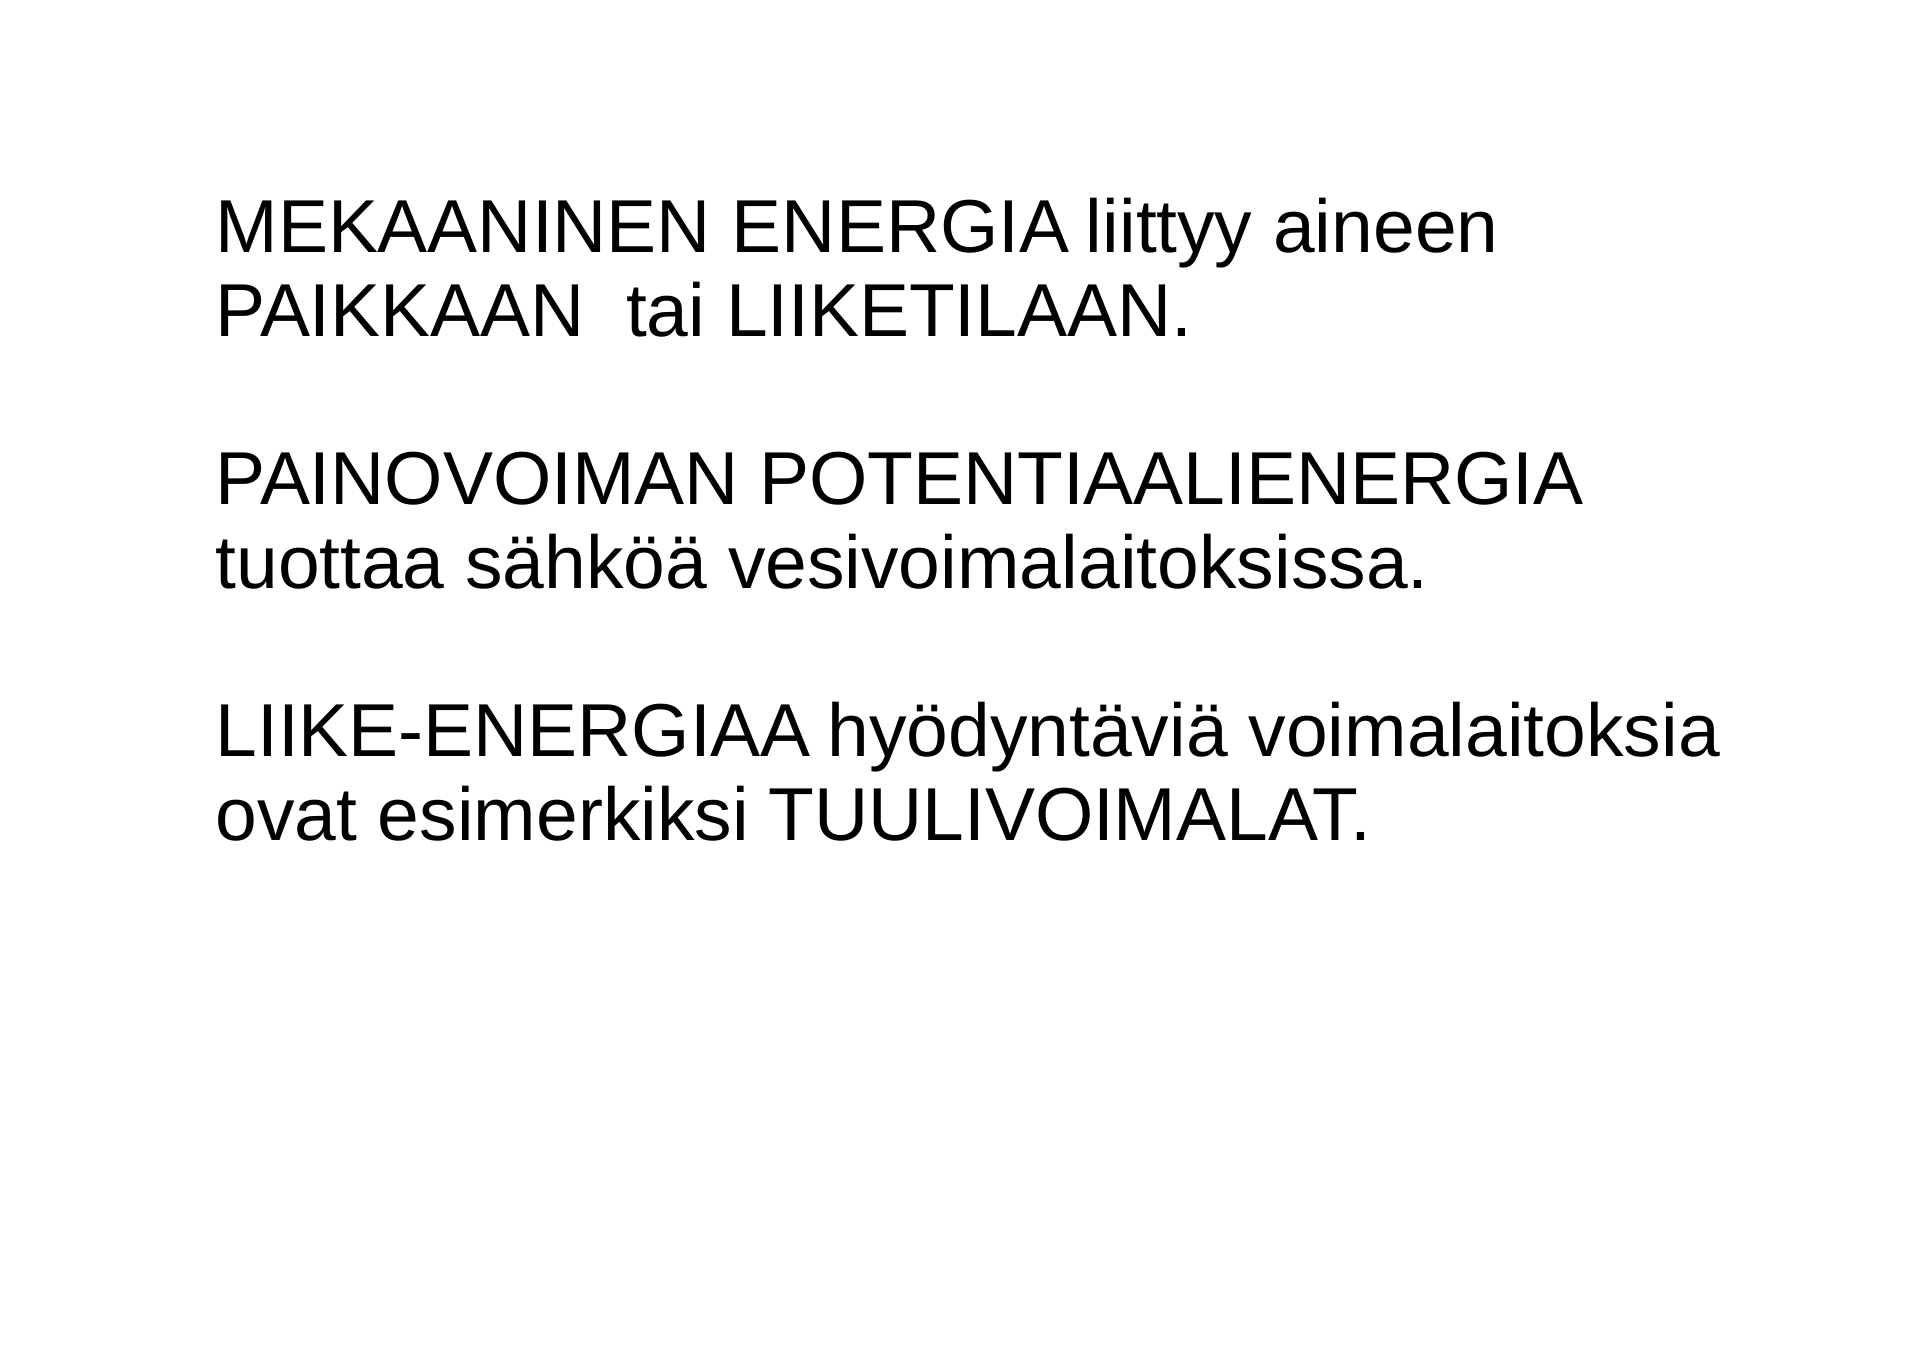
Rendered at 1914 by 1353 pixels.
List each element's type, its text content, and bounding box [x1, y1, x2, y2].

text_box MEKAANINEN ENERGIA liittyy aineen PAIKKAAN tai LIIKETILAAN. PAINOVOIMAN POTENTIAALIENERGIA tuottaa sähköä vesivoimalaitoksissa. LIIKE-ENERGIAA hyödyntäviä voimalaitoksia ovat esimerkiksi TUULIVOIMALAT. [200, 177, 1796, 864]
